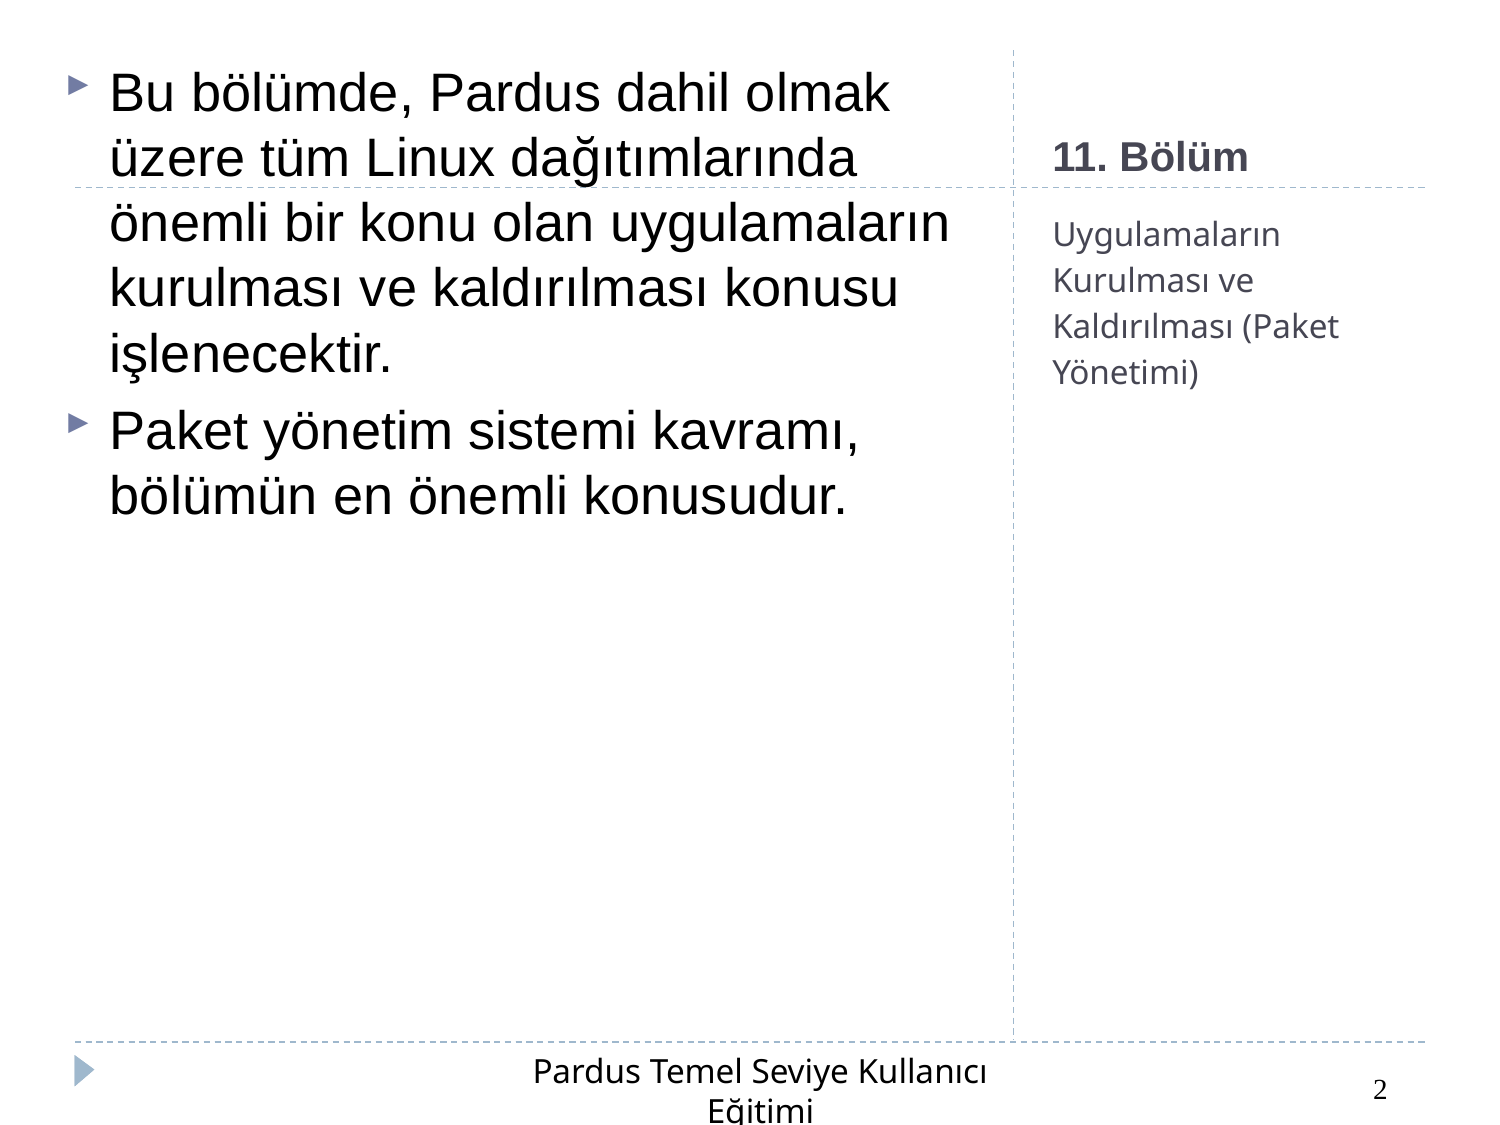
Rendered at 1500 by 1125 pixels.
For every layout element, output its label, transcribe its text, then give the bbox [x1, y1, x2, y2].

list Bu bölümde, Pardus dahil olmak üzere tüm Linux dağıtımlarında önemli bir konu olan uygulamaların kurulması ve kaldırılması konusu işlenecektir. Paket yönetim sistemi kavramı, bölümün en önemli konusudur. [50, 50, 988, 988]
title 11. Bölüm [1037, 50, 1450, 188]
list Uygulamaların Kurulması ve Kaldırılması (Paket Yönetimi) [1037, 200, 1450, 995]
